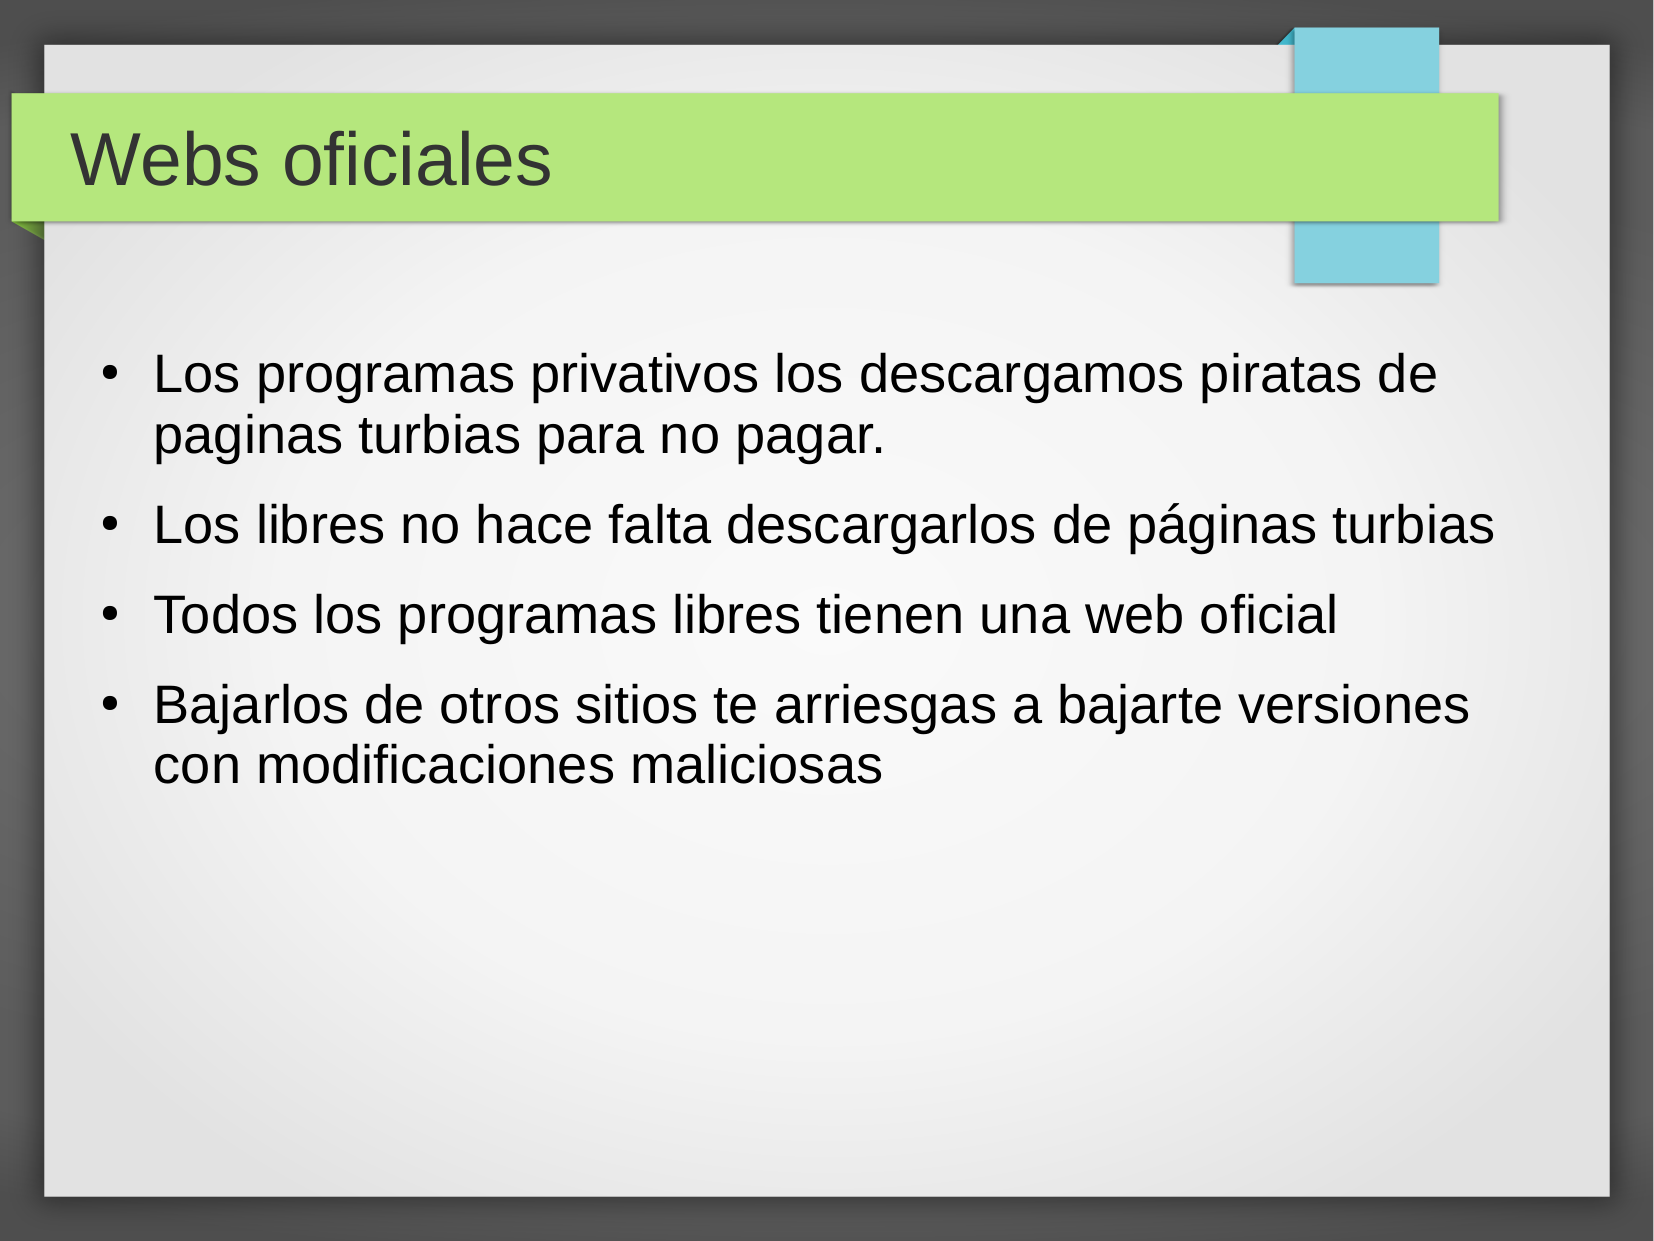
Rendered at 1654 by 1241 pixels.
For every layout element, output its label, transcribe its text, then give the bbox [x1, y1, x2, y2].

list Los programas privativos los descargamos piratas de paginas turbias para no pagar. Los libres no hace falta descargarlos de páginas turbias Todos los programas libres tienen una web oficial Bajarlos de otros sitios te arriesgas a bajarte versiones con modificaciones maliciosas [82, 343, 1538, 1063]
title Webs oficiales [70, 106, 1229, 213]
picture [0, 0, 1654, 1241]
